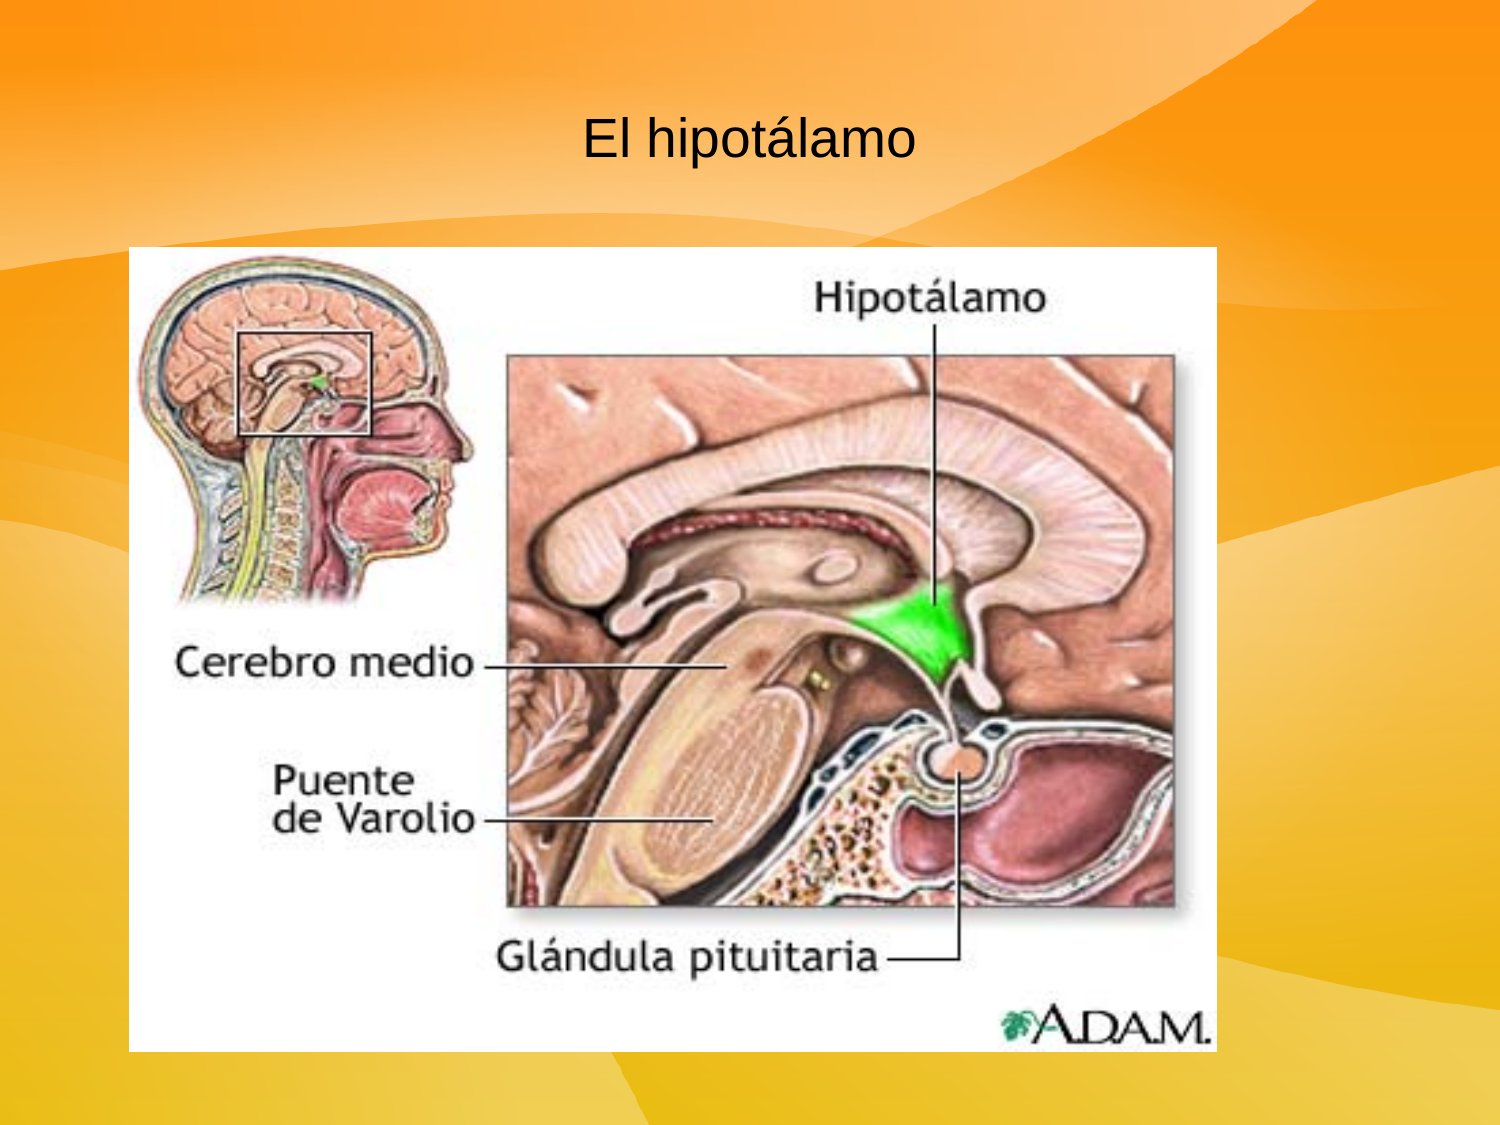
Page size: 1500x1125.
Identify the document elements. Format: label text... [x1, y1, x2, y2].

picture [0, 0, 1500, 1125]
title El hipotálamo [75, 44, 1425, 233]
